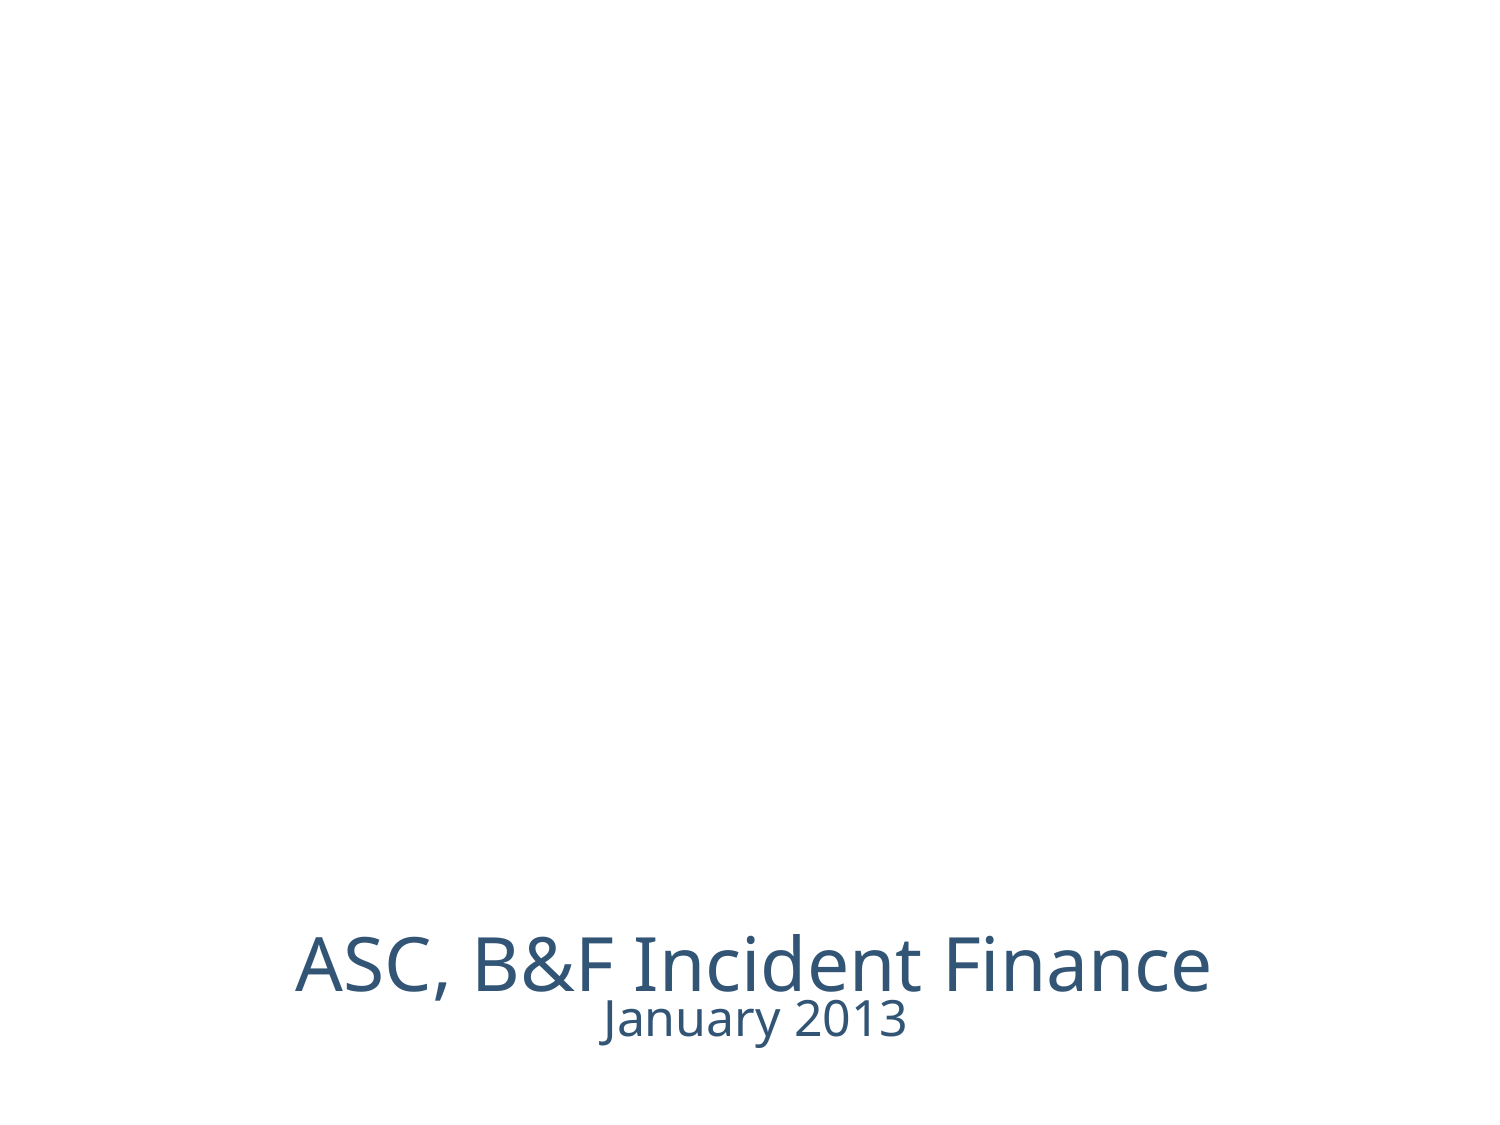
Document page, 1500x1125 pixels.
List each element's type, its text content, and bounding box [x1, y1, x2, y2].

subtitle January 2013 [421, 978, 1090, 1067]
title ASC, B&F Incident Finance [117, 908, 1393, 993]
